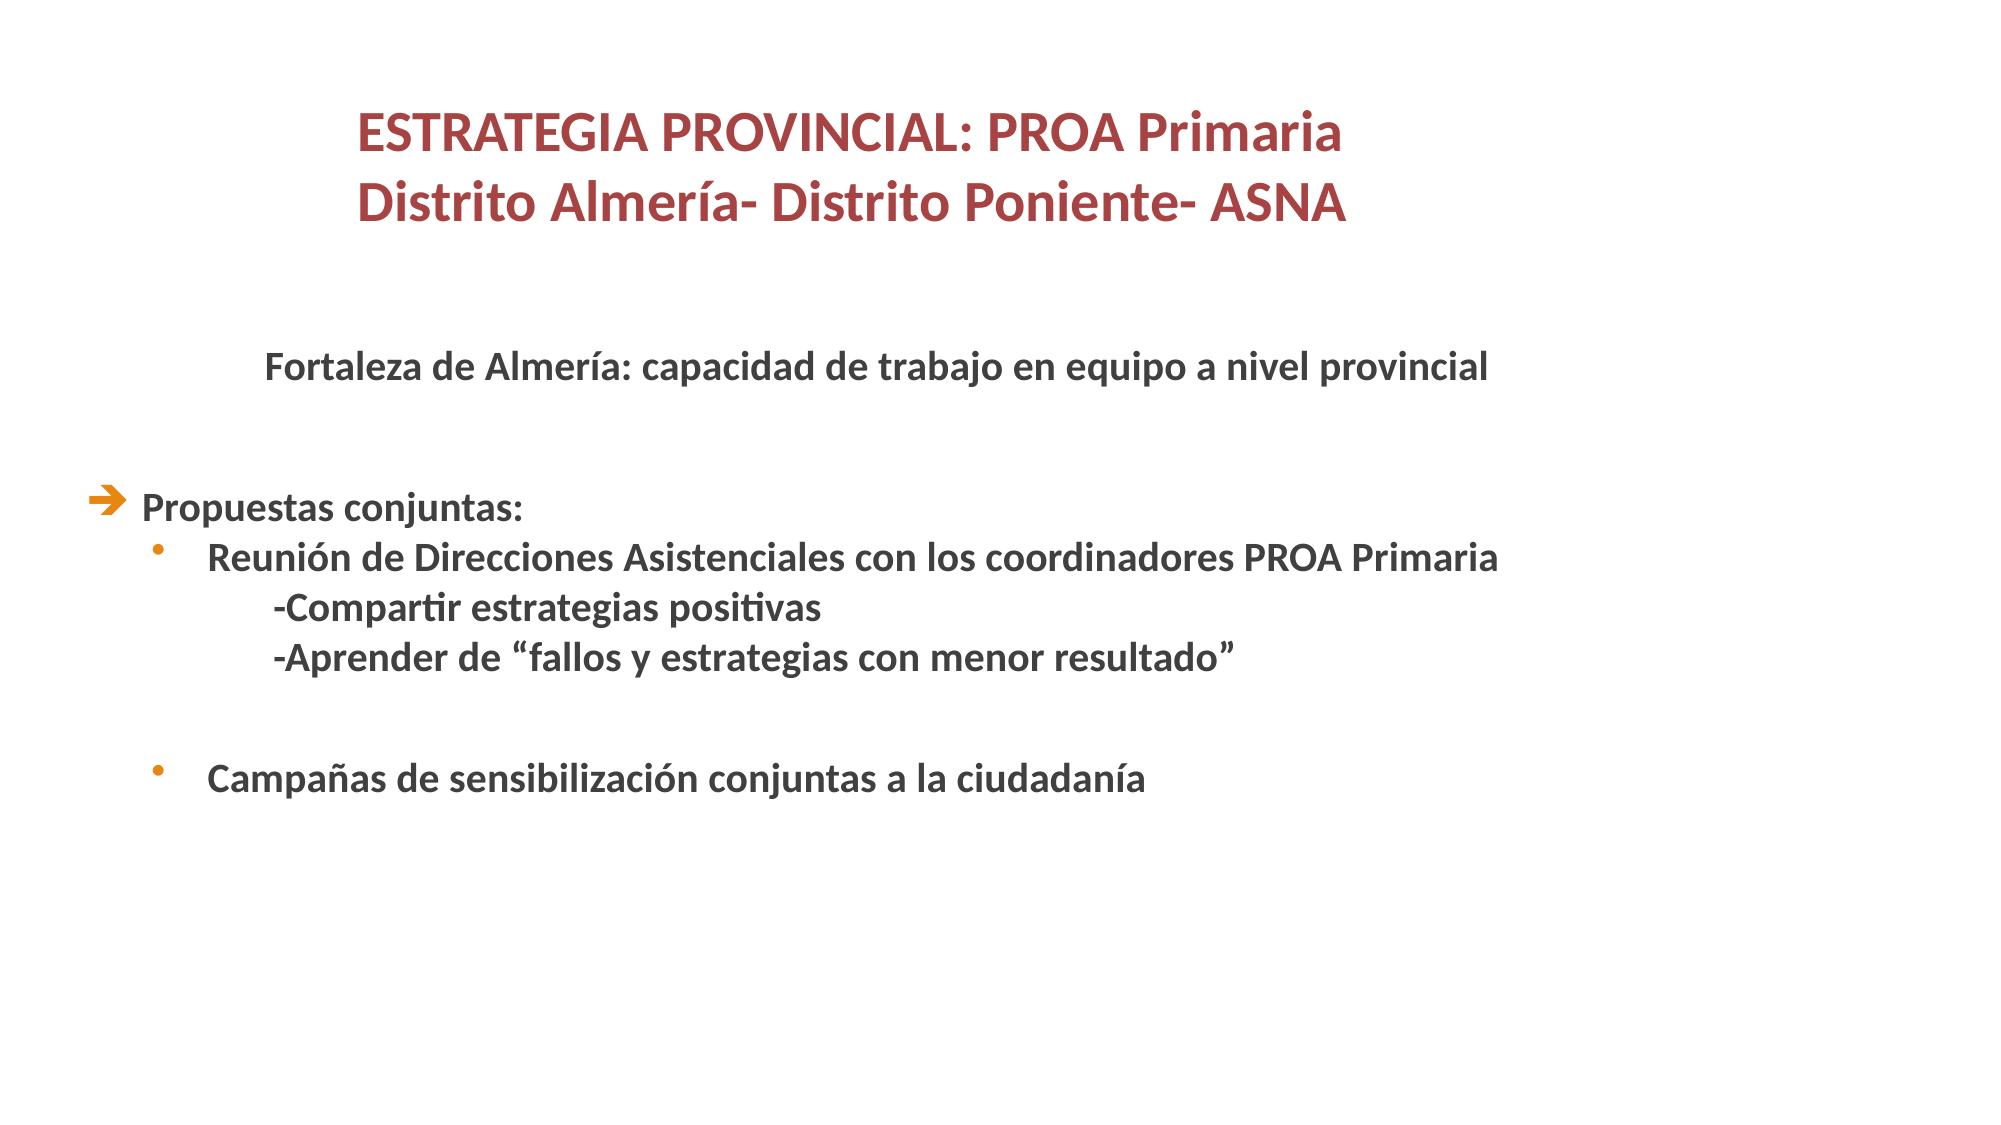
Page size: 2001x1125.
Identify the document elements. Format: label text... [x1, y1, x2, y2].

title ESTRATEGIA PROVINCIAL: PROA Primaria Distrito Almería- Distrito Poniente- ASNA [342, 85, 1910, 296]
text_box Fortaleza de Almería: capacidad de trabajo en equipo a nivel provincial Propuestas conjuntas: Reunión de Direcciones Asistenciales con los coordinadores PROA Primaria -Compartir estrategias positivas -Aprender de “fallos y estrategias con menor resultado” Campañas de sensibilización conjuntas a la ciudadanía [70, 330, 1908, 1075]
